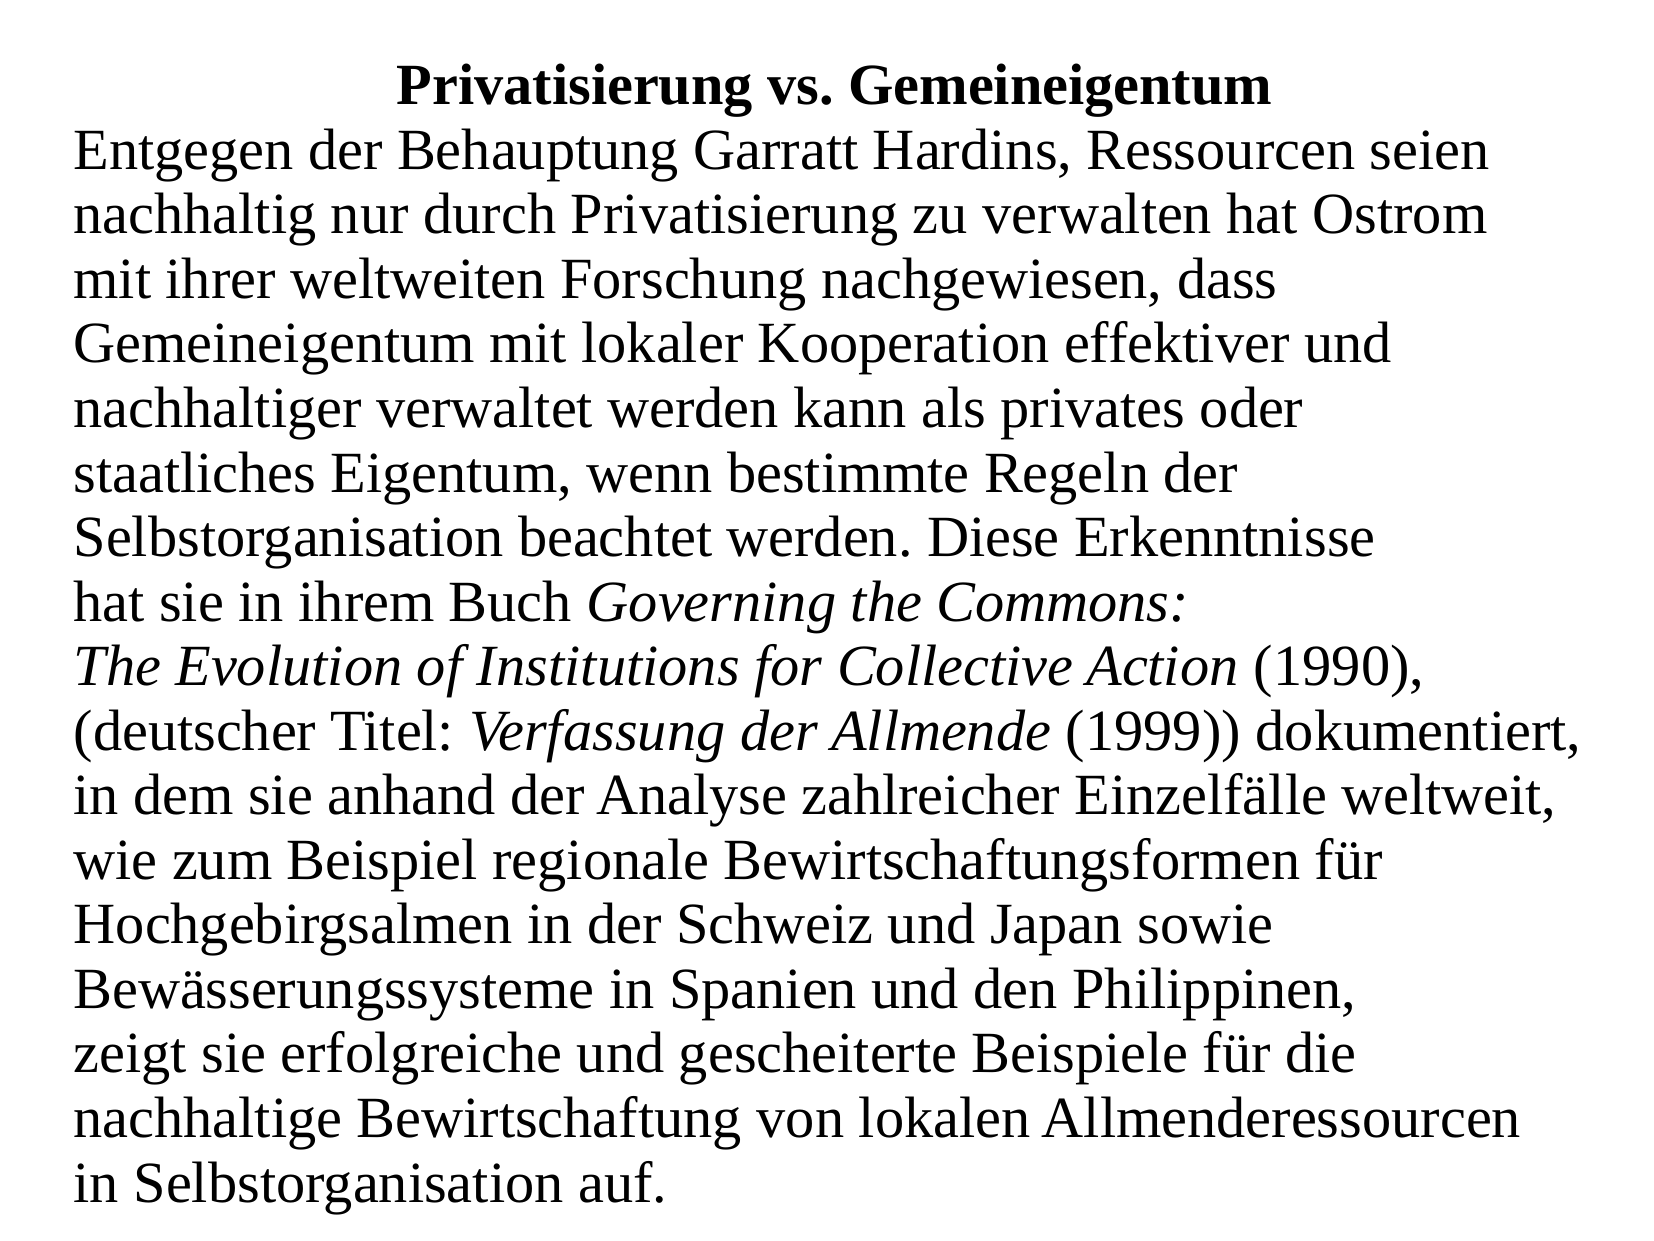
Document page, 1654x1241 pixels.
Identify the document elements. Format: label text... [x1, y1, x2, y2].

text_box Privatisierung vs. Gemeineigentum Entgegen der Behauptung Garratt Hardins, Ressourcen seien nachhaltig nur durch Privatisierung zu verwalten hat Ostrom mit ihrer weltweiten Forschung nachgewiesen, dass Gemeineigentum mit lokaler Kooperation effektiver und nachhaltiger verwaltet werden kann als privates oder staatliches Eigentum, wenn bestimmte Regeln der Selbstorganisation beachtet werden. Diese Erkenntnisse hat sie in ihrem Buch Governing the Commons: The Evolution of Institutions for Collective Action (1990), (deutscher Titel: Verfassung der Allmende (1999)) dokumentiert, in dem sie anhand der Analyse zahlreicher Einzelfälle weltweit, wie zum Beispiel regionale Bewirtschaftungsformen für Hochgebirgsalmen in der Schweiz und Japan sowie Bewässerungssysteme in Spanien und den Philippinen, zeigt sie erfolgreiche und gescheiterte Beispiele für die nachhaltige Bewirtschaftung von lokalen Allmenderessourcen in Selbstorganisation auf. [59, 45, 1611, 1223]
